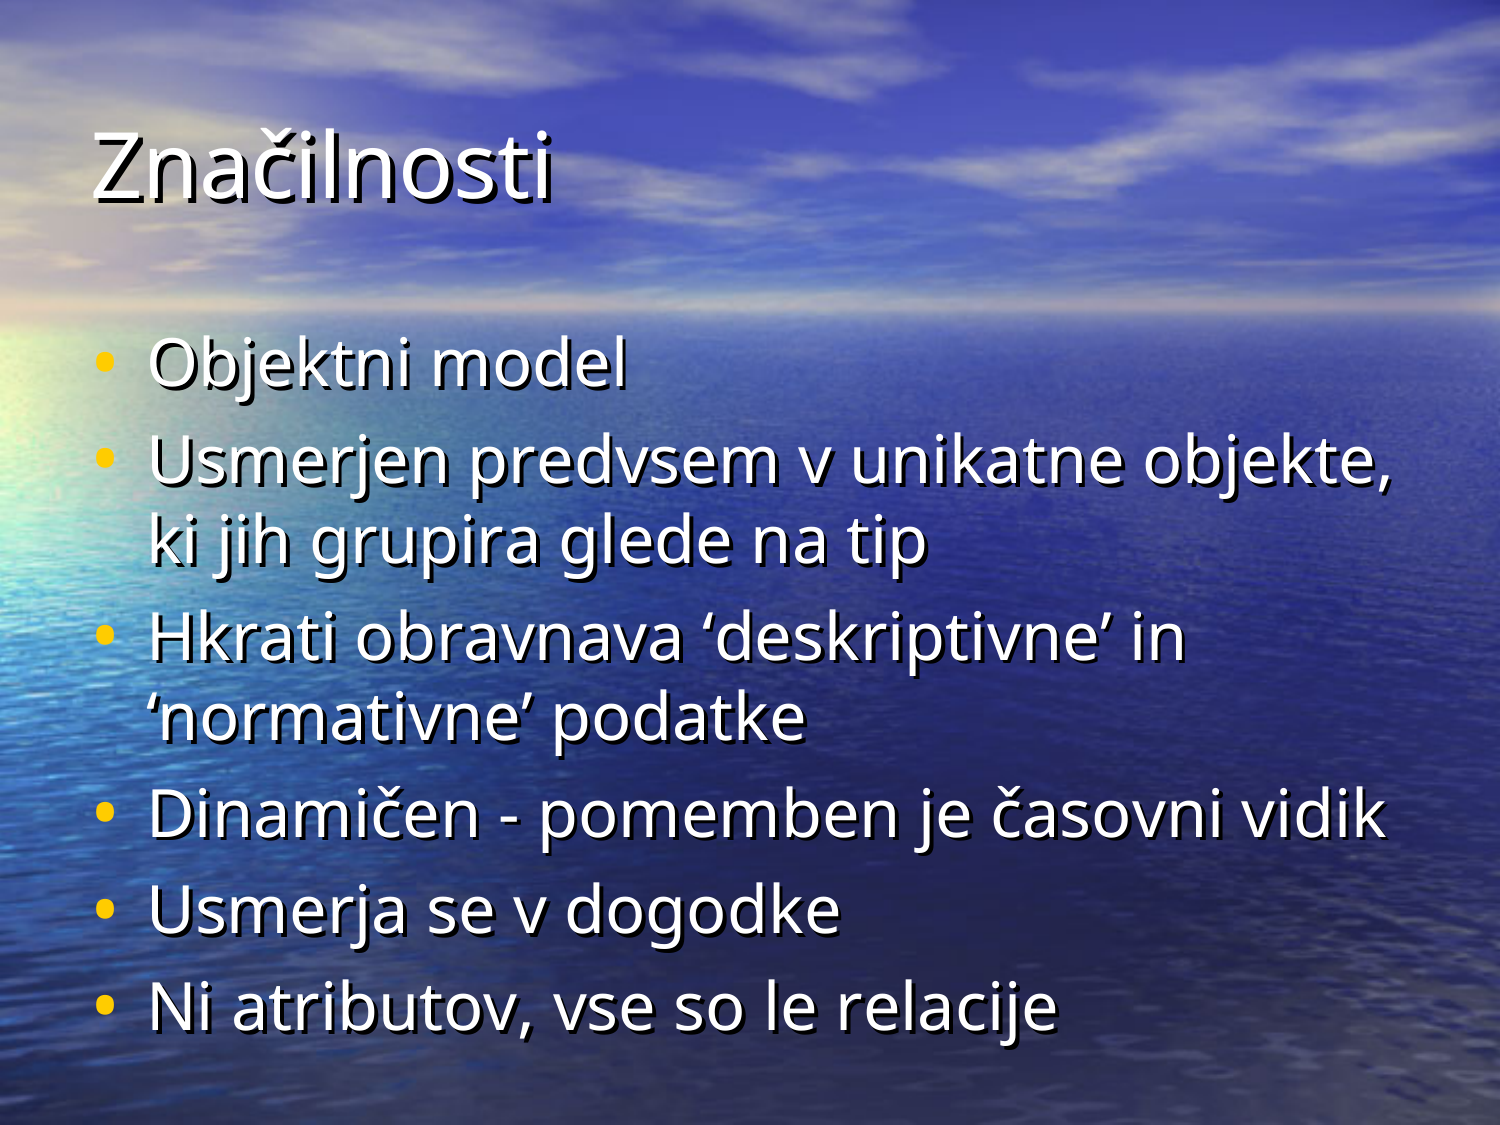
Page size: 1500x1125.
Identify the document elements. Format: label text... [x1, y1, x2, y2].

title Značilnosti [75, 47, 1426, 276]
picture [0, 0, 1500, 1125]
list Objektni model Usmerjen predvsem v unikatne objekte, ki jih grupira glede na tip Hkrati obravnava ‘deskriptivne’ in ‘normativne’ podatke Dinamičen - pomemben je časovni vidik Usmerja se v dogodke Ni atributov, vse so le relacije [75, 312, 1426, 1125]
